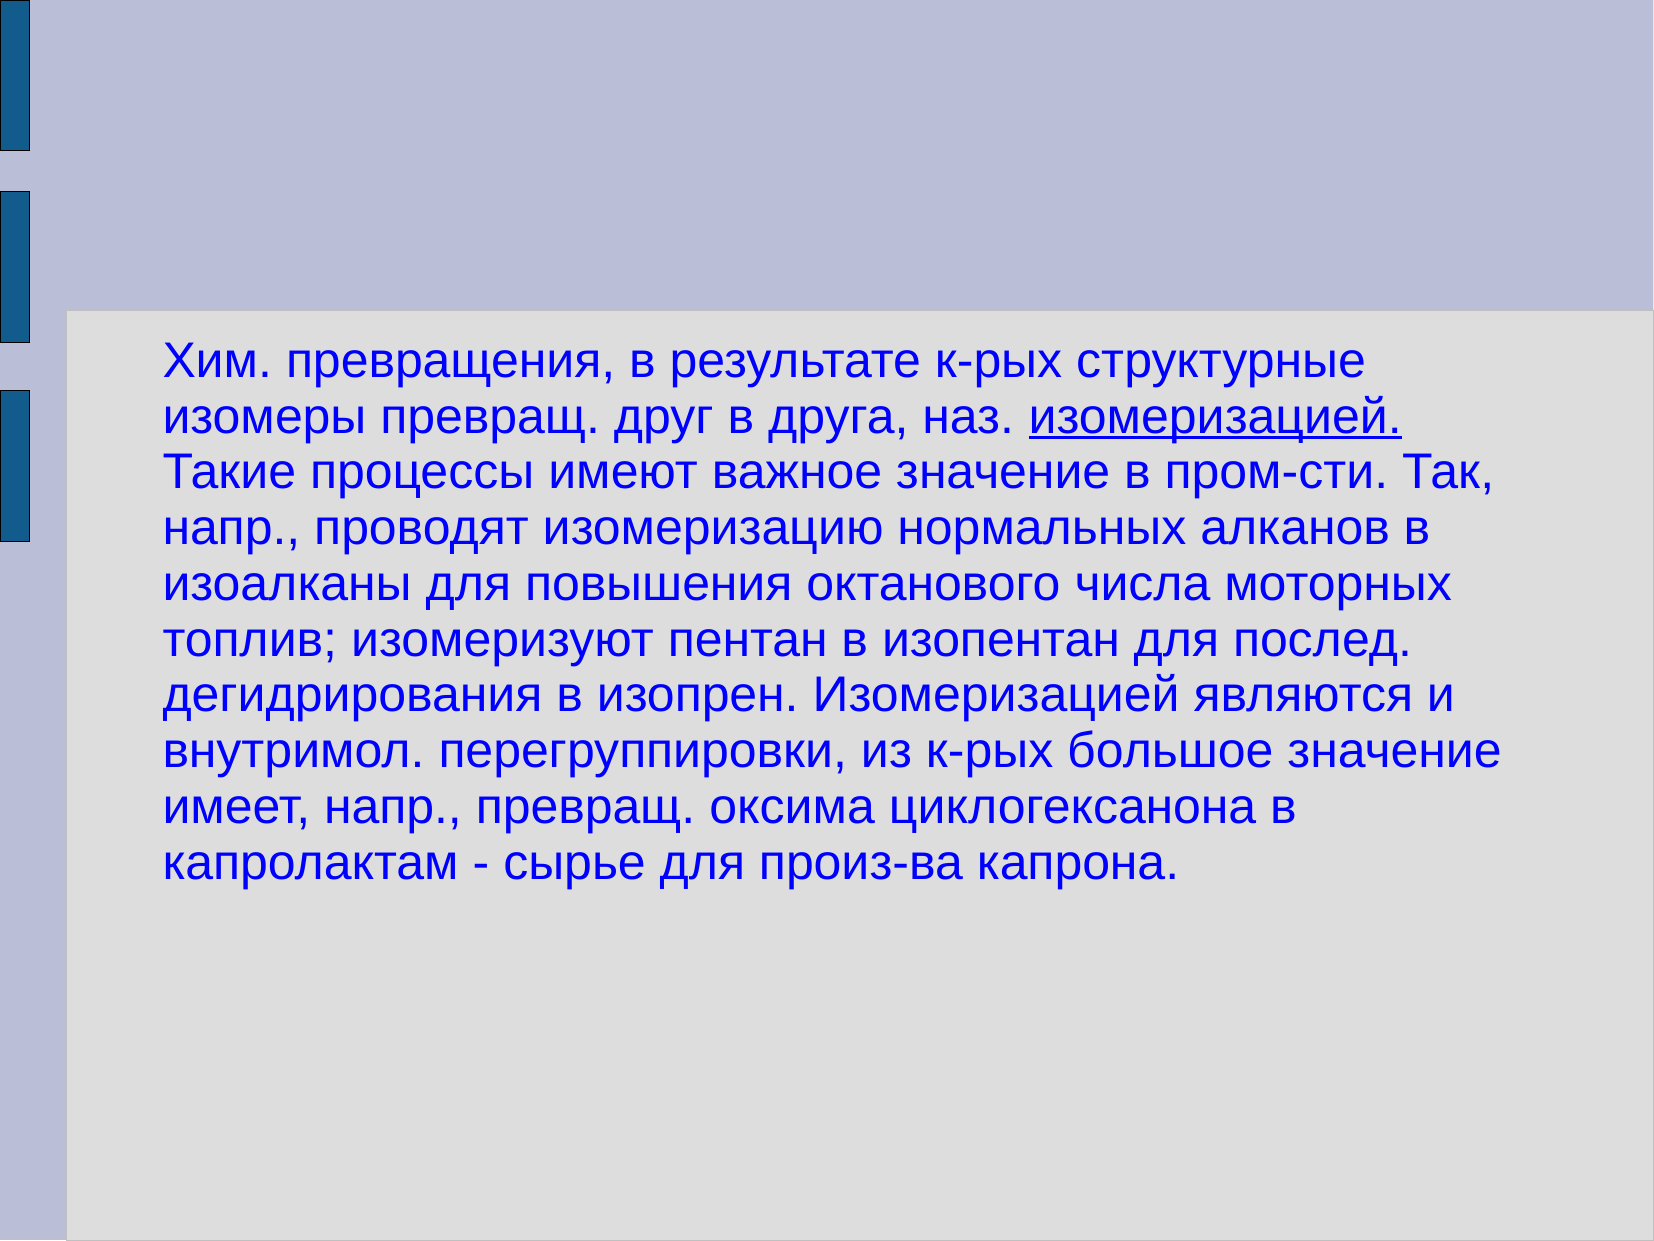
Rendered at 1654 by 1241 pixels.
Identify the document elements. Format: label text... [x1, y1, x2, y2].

text_box Хим. превращения, в результате к-рых структурные изомеры превращ. друг в друга, наз. изомеризацией. Такие процессы имеют важное значение в пром-сти. Так, напр., проводят изомеризацию нормальных алканов в изоалканы для повышения октанового числа моторных топлив; изомеризуют пентан в изопентан для послед. дегидрирования в изопрен. Изомеризацией являются и внутримол. перегруппировки, из к-рых большое значение имеет, напр., превращ. оксима циклогексанона в капролактам - сырье для произ-ва капрона. [147, 324, 1536, 1034]
